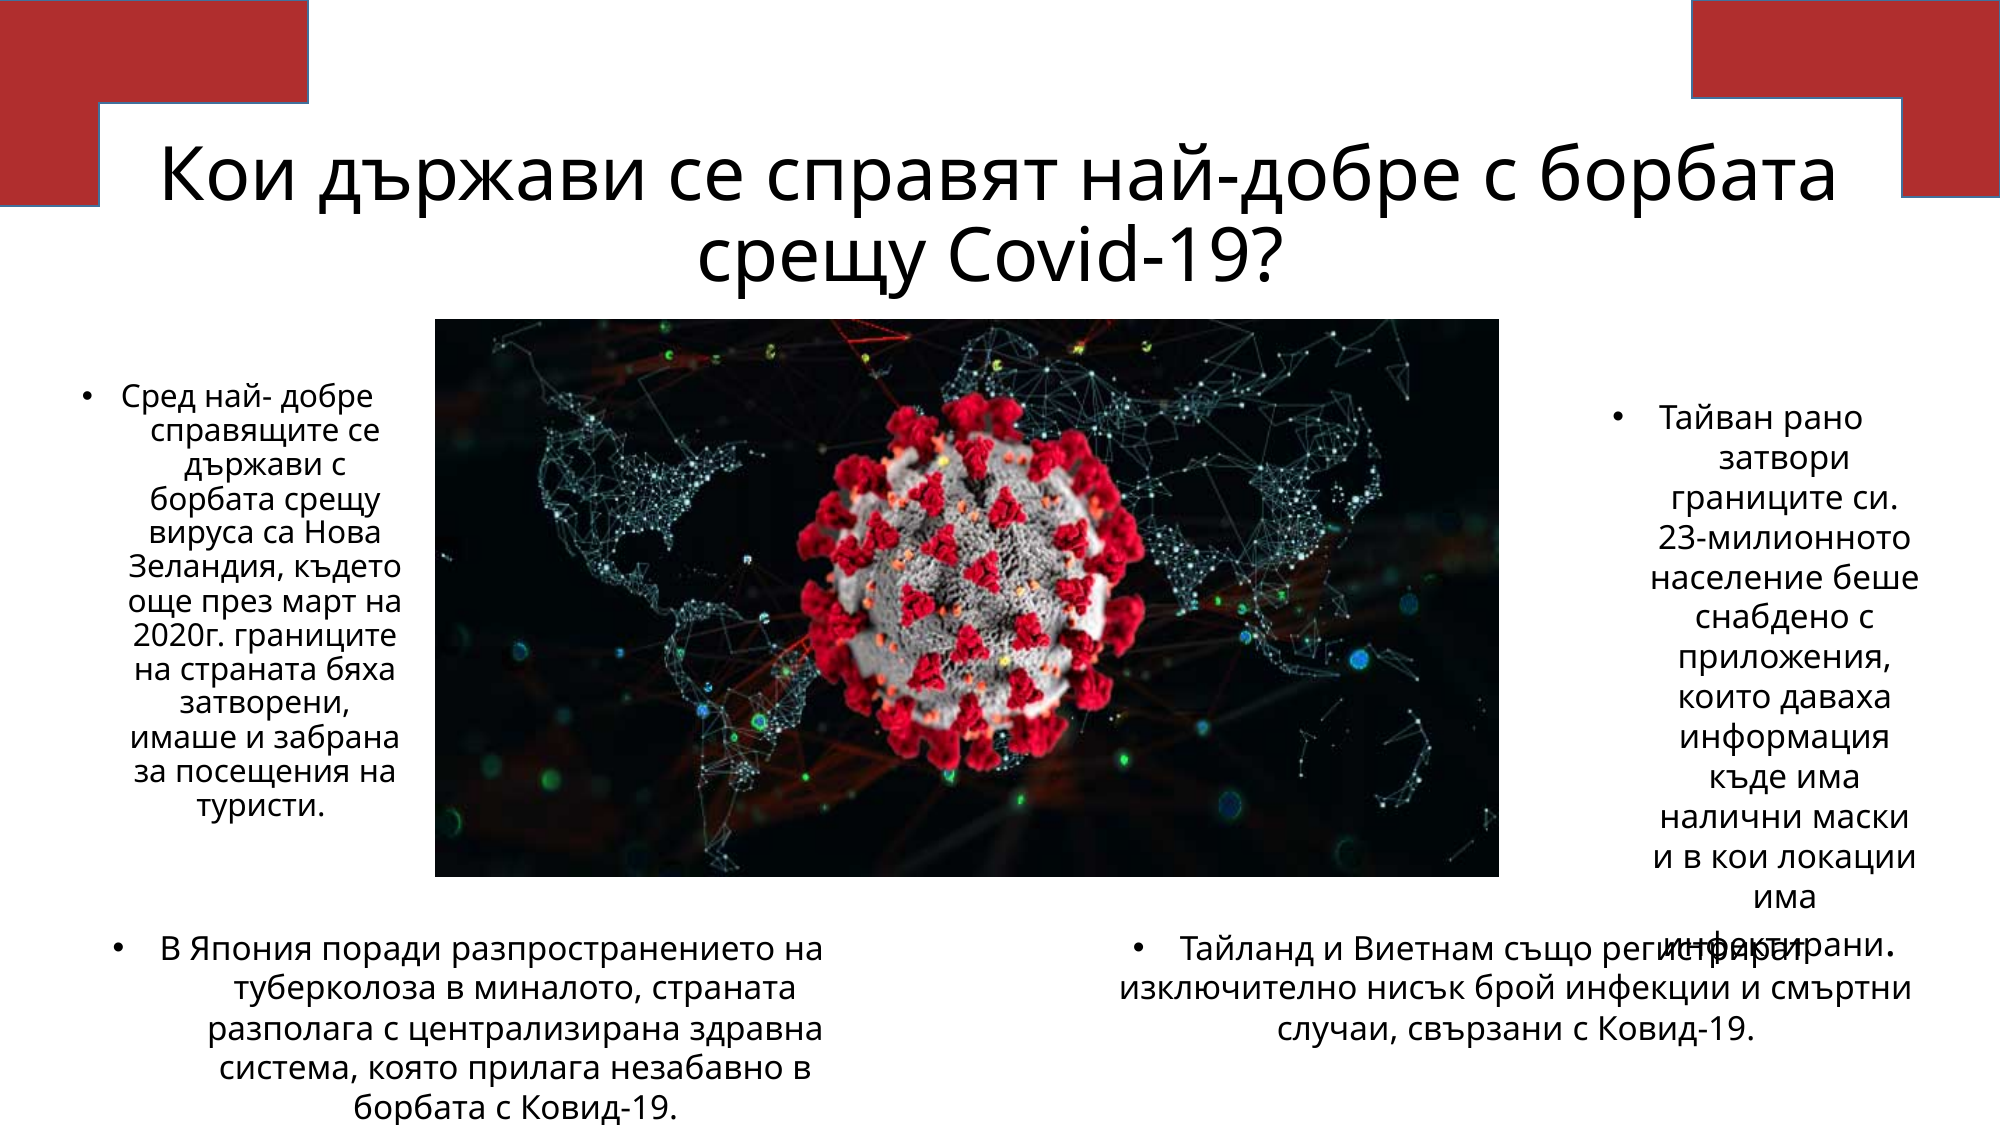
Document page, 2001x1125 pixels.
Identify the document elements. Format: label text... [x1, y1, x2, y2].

text_box [1691, 0, 2000, 197]
text_box [0, 0, 308, 206]
picture [435, 346, 1499, 877]
text_box Тайланд и Виетнам също регистрират изключително нисък брой инфекции и смъртни случаи, свързани с Ковид-19. [999, 919, 1940, 1056]
text_box В Япония поради разпространението на туберколоза в миналото, страната разполага с централизирана здравна система, която прилага незабавно в борбата с Ковид-19. [60, 919, 878, 1097]
text_box Тайван рано затвори границите си. 23-милионното население беше снабдено с приложения, които даваха информация къде има налични маски и в кои локации има инфектирани. [1536, 388, 1940, 859]
list Сред най- добре справящите се държави с борбата срещу вируса са Нова Зеландия, където още през март на 2020г. границите на страната бяха затворени, имаше и забрана за посещения на туристи. [38, 373, 421, 877]
title Кои държави се справят най-добре с борбата срещу Covid-19? [137, 128, 1863, 346]
